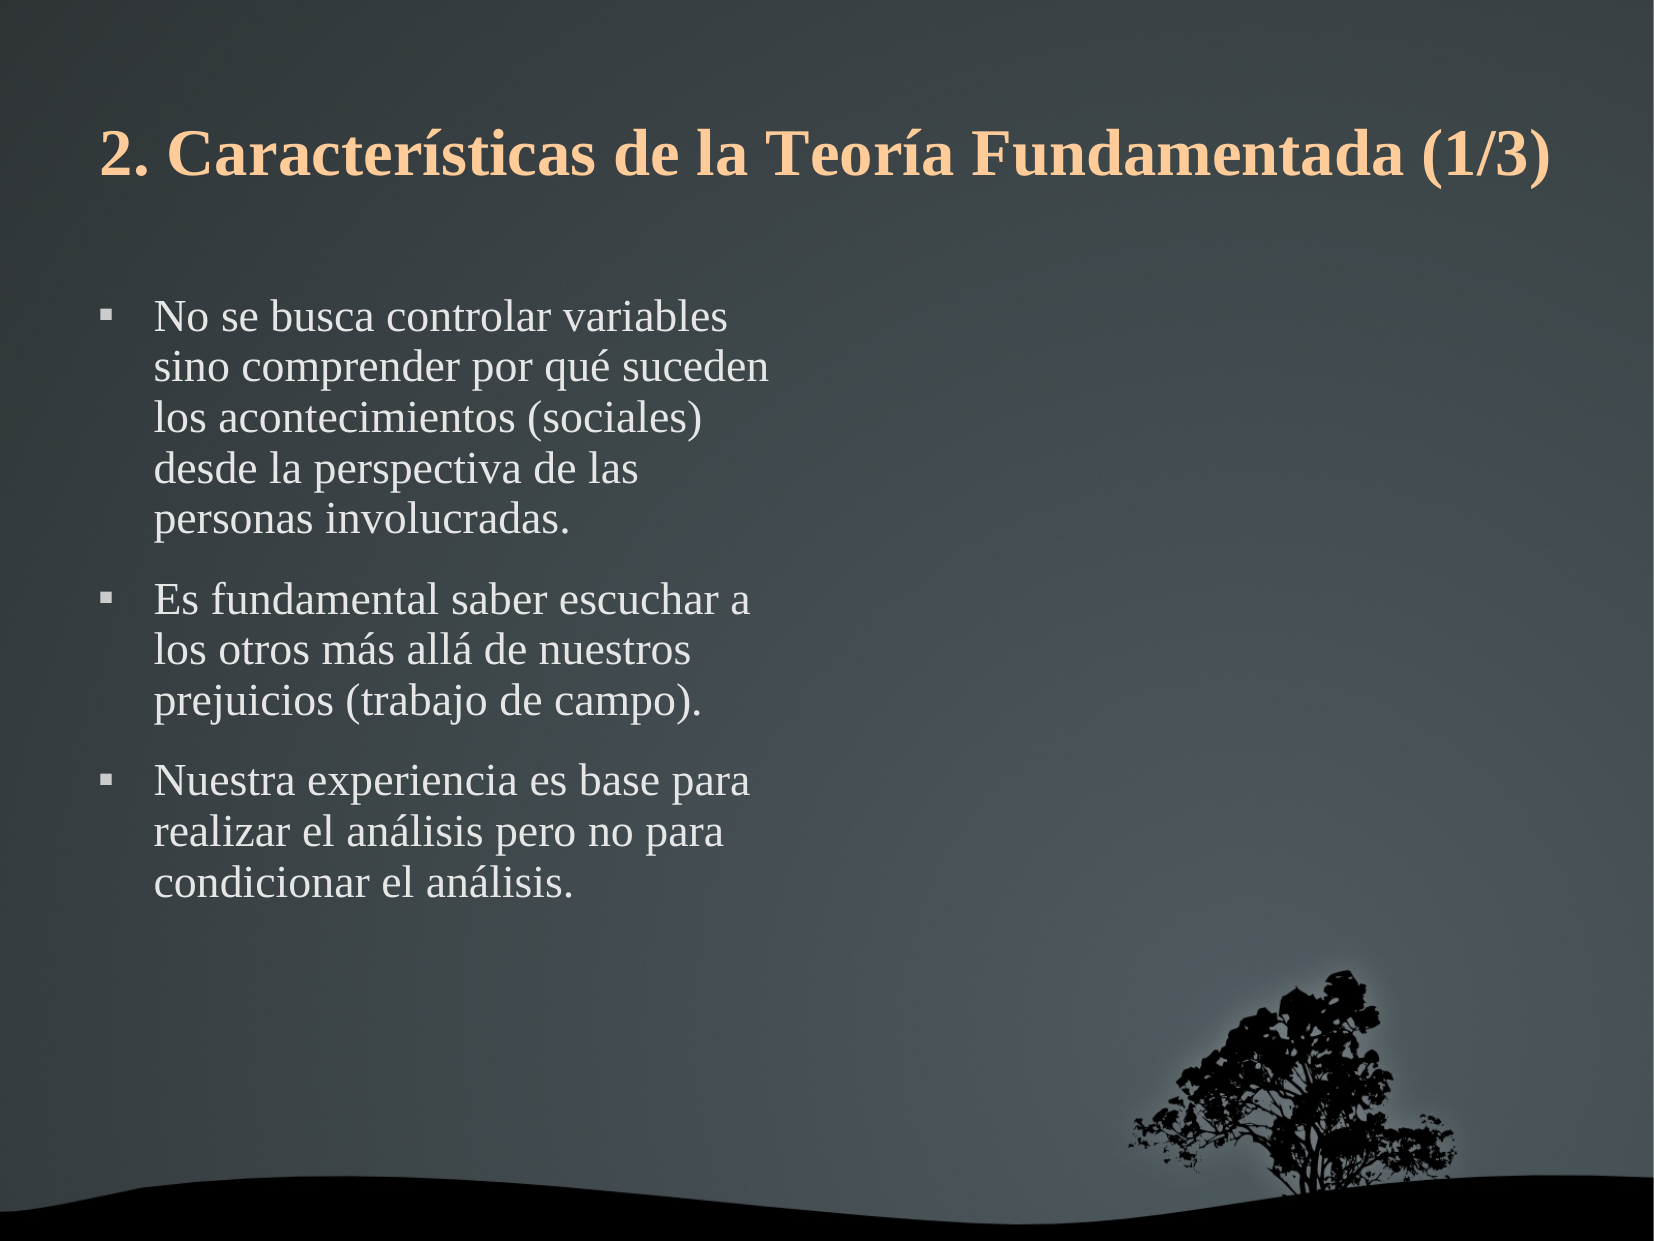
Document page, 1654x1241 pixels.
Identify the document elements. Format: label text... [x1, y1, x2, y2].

picture [0, 0, 1654, 1241]
title 2. Características de la Teoría Fundamentada (1/3) [82, 49, 1571, 257]
list No se busca controlar variables sino comprender por qué suceden los acontecimientos (sociales) desde la perspectiva de las personas involucradas. Es fundamental saber escuchar a los otros más allá de nuestros prejuicios (trabajo de campo). Nuestra experiencia es base para realizar el análisis pero no para condicionar el análisis. [82, 290, 809, 1109]
